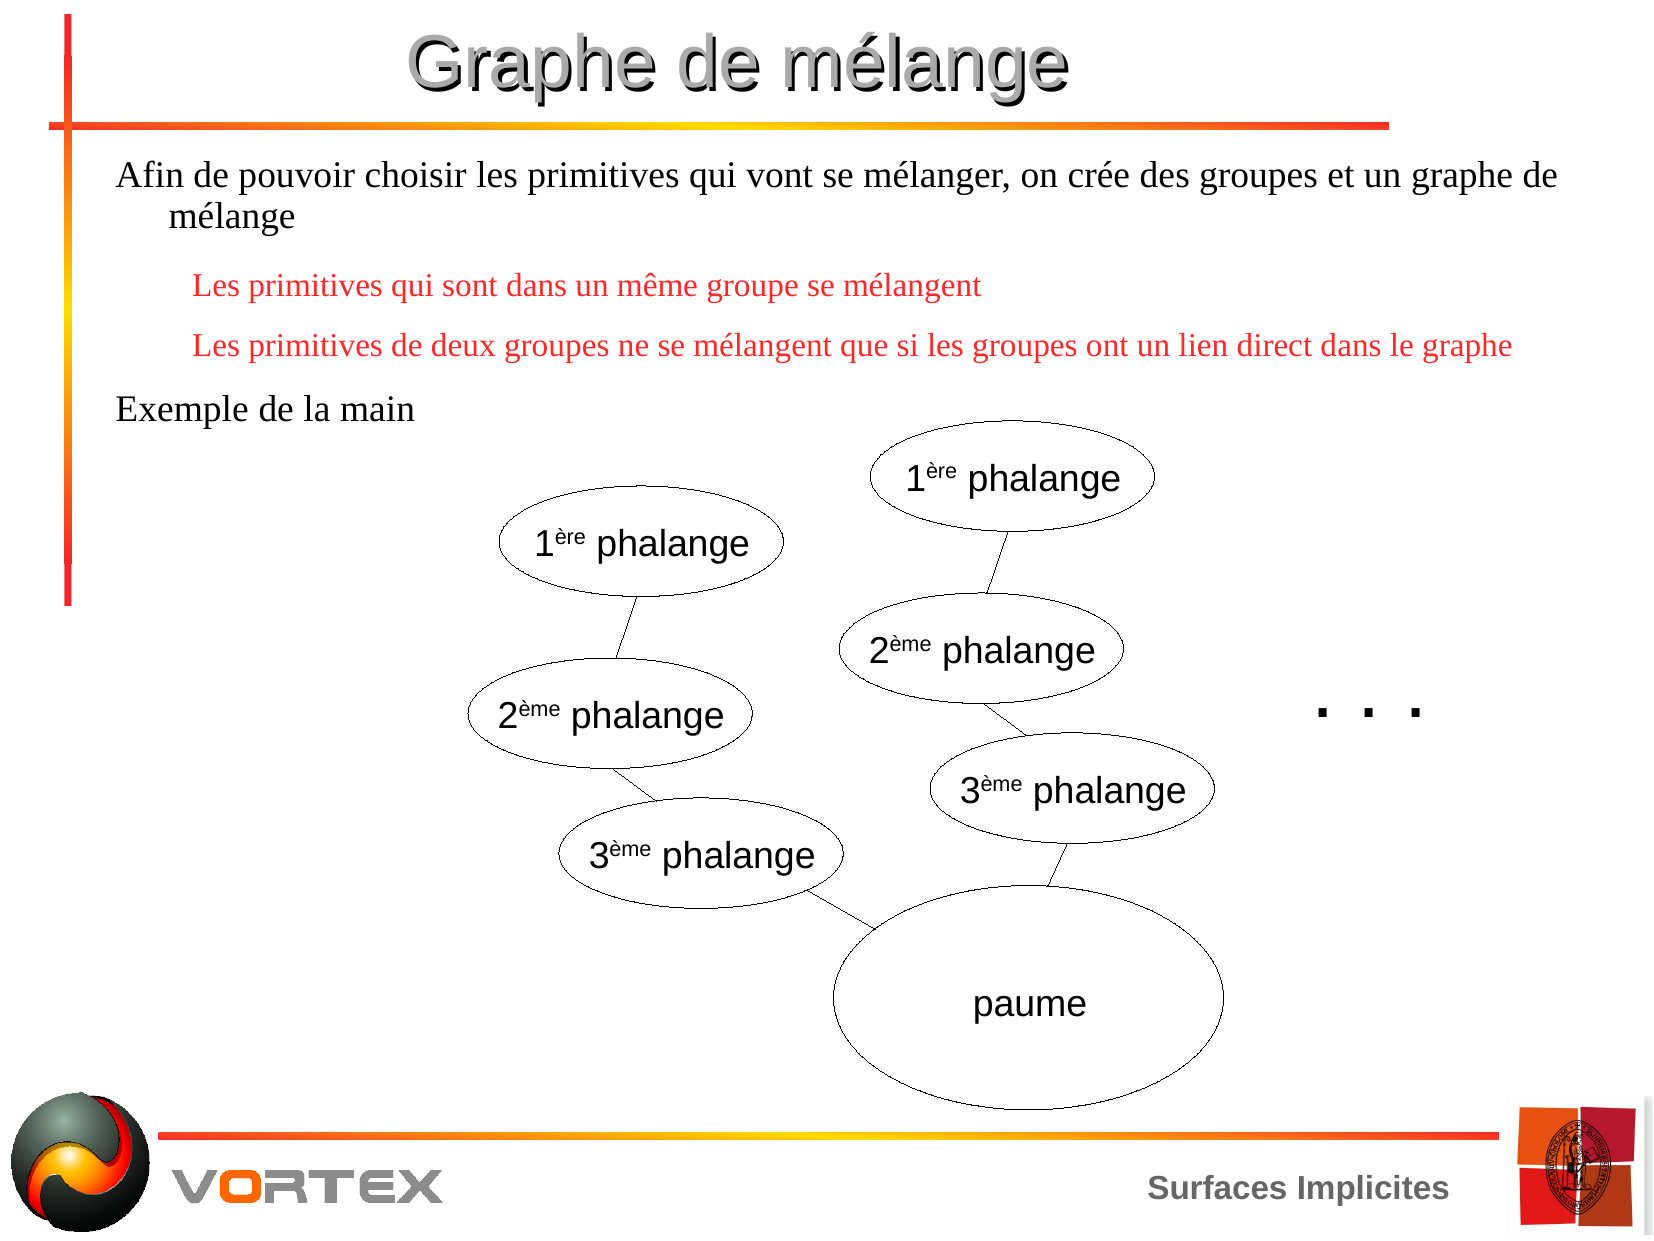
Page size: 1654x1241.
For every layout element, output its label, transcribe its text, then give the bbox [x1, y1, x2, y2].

title Graphe de mélange [82, 4, 1392, 120]
text_box 1ère phalange [500, 515, 784, 578]
text_box 2ème phalange [840, 622, 1124, 732]
picture [1505, 1096, 1653, 1235]
list Afin de pouvoir choisir les primitives qui vont se mélanger, on crée des groupes et un graphe de mélange Les primitives qui sont dans un même groupe se mélangent Les primitives de deux groupes ne se mélangent que si les groupes ont un lien direct dans le graphe Exemple de la main [97, 153, 1571, 1109]
text_box . . . [1296, 635, 1486, 755]
text_box 2ème phalange [469, 687, 753, 797]
text_box 3ème phalange [560, 827, 844, 937]
picture [11, 1092, 443, 1232]
text_box paume [950, 974, 1110, 1038]
text_box 1ère phalange [871, 450, 1155, 513]
text_box 3ème phalange [931, 762, 1215, 871]
